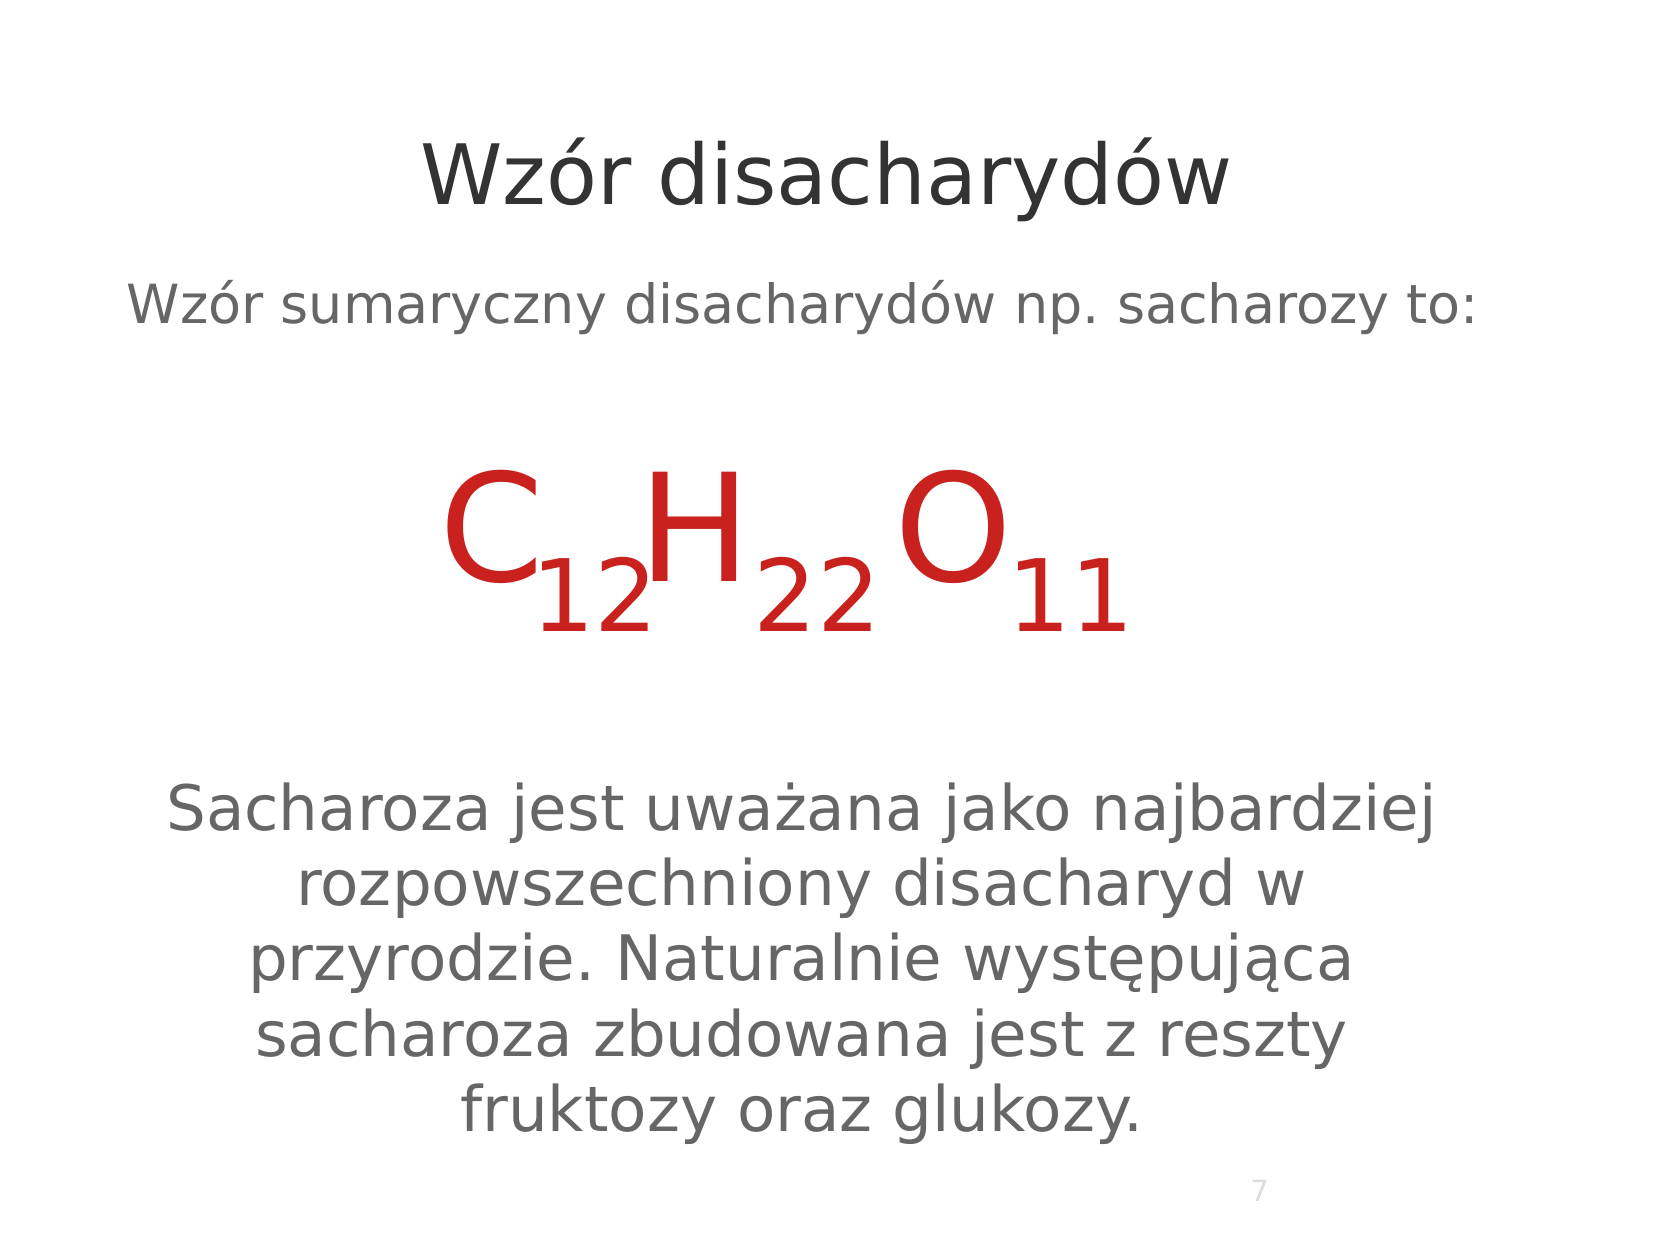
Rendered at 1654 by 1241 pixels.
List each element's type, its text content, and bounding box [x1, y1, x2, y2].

list Wzór sumaryczny disacharydów np. sacharozy to: [126, 270, 1512, 394]
list Sacharoza jest uważana jako najbardziej rozpowszechniony disacharyd w przyrodzie. Naturalnie występująca sacharoza zbudowana jest z reszty fruktozy oraz glukozy. [129, 767, 1475, 1146]
title Wzór disacharydów [114, 73, 1539, 271]
list 12 22 11 [531, 531, 1347, 674]
text_box [1250, 1172, 1636, 1241]
list C H O [439, 431, 1134, 626]
